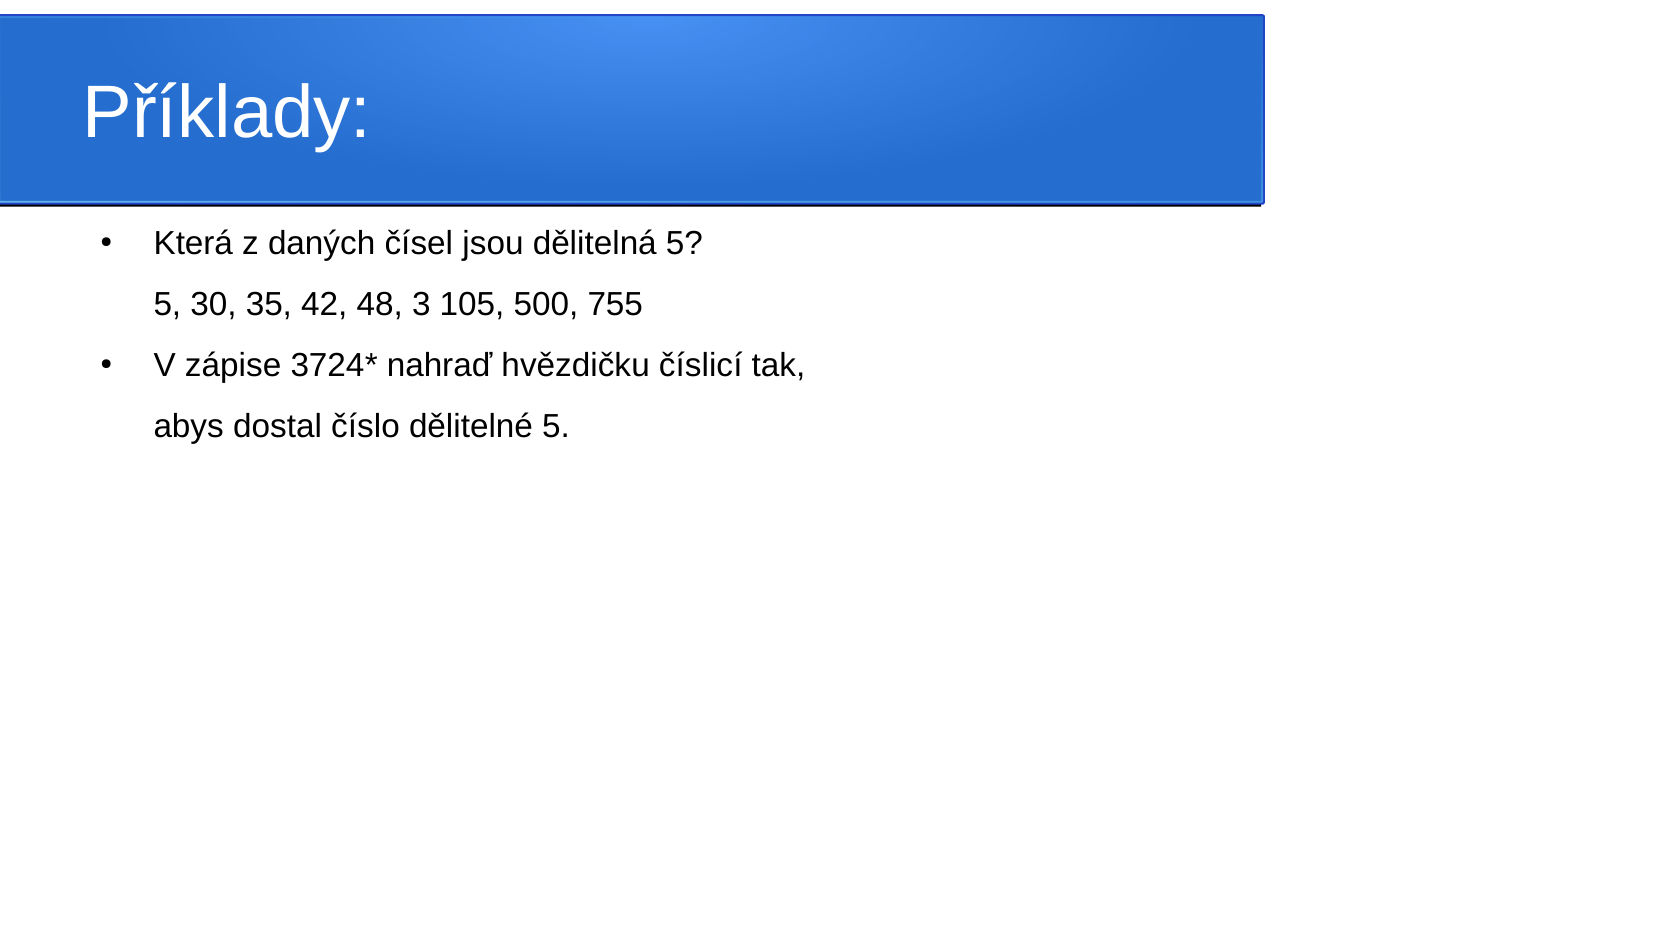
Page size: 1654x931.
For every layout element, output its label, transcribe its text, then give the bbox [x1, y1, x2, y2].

list Která z daných čísel jsou dělitelná 5? 5, 30, 35, 42, 48, 3 105, 500, 755 V zápise 3724* nahraď hvězdičku číslicí tak, abys dostal číslo dělitelné 5. [82, 224, 1571, 764]
title Příklady: [82, 35, 1235, 189]
